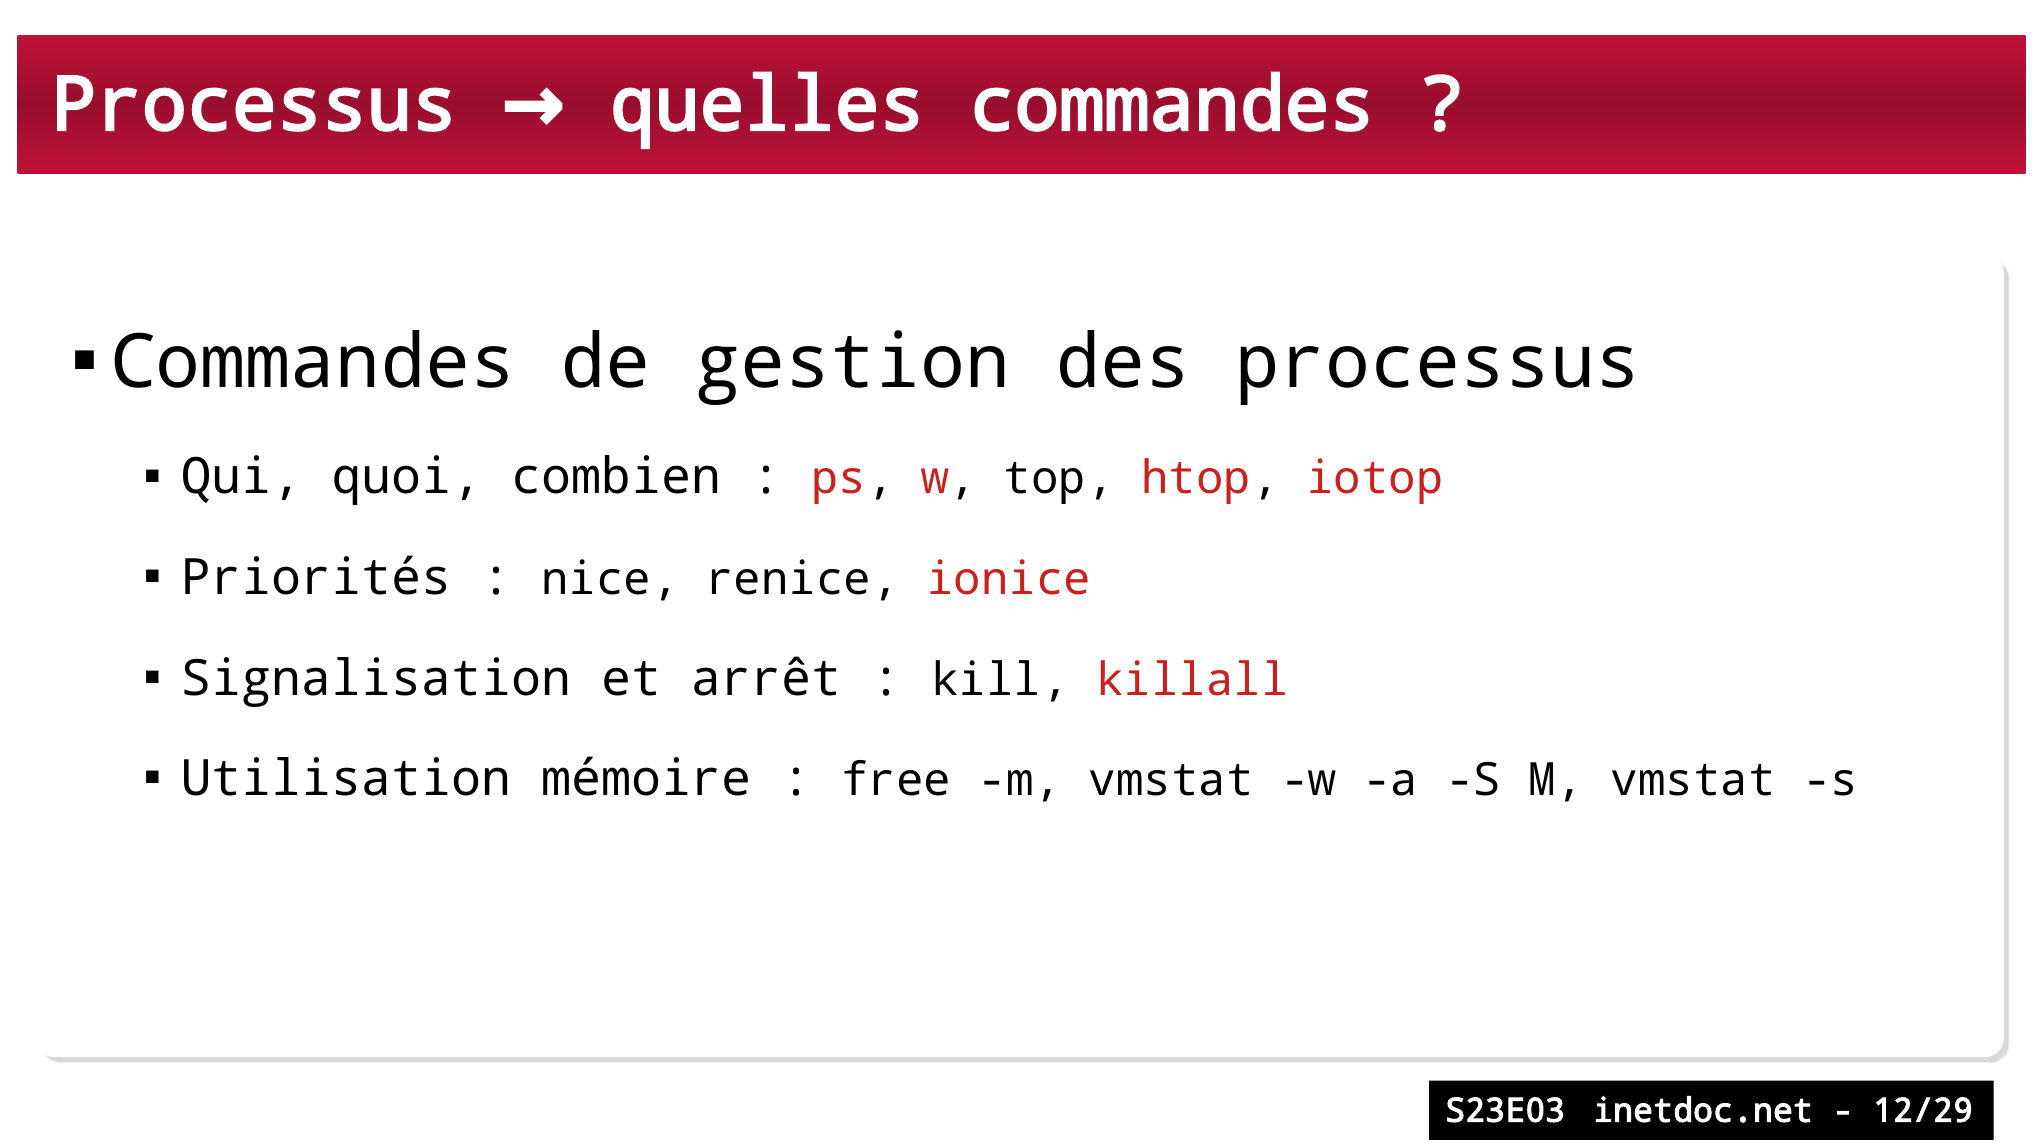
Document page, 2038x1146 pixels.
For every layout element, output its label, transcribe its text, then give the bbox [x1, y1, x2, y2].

text_box Commandes de gestion des processus Qui, quoi, combien : ps, w, top, htop, iotop Priorités : nice, renice, ionice Signalisation et arrêt : kill, killall Utilisation mémoire : free -m, vmstat -w -a -S M, vmstat -s [35, 253, 2004, 1058]
text_box S23E03 inetdoc.net - <numéro>/29 [1429, 1080, 1994, 1140]
text_box Processus → quelles commandes ? [17, 35, 2026, 174]
